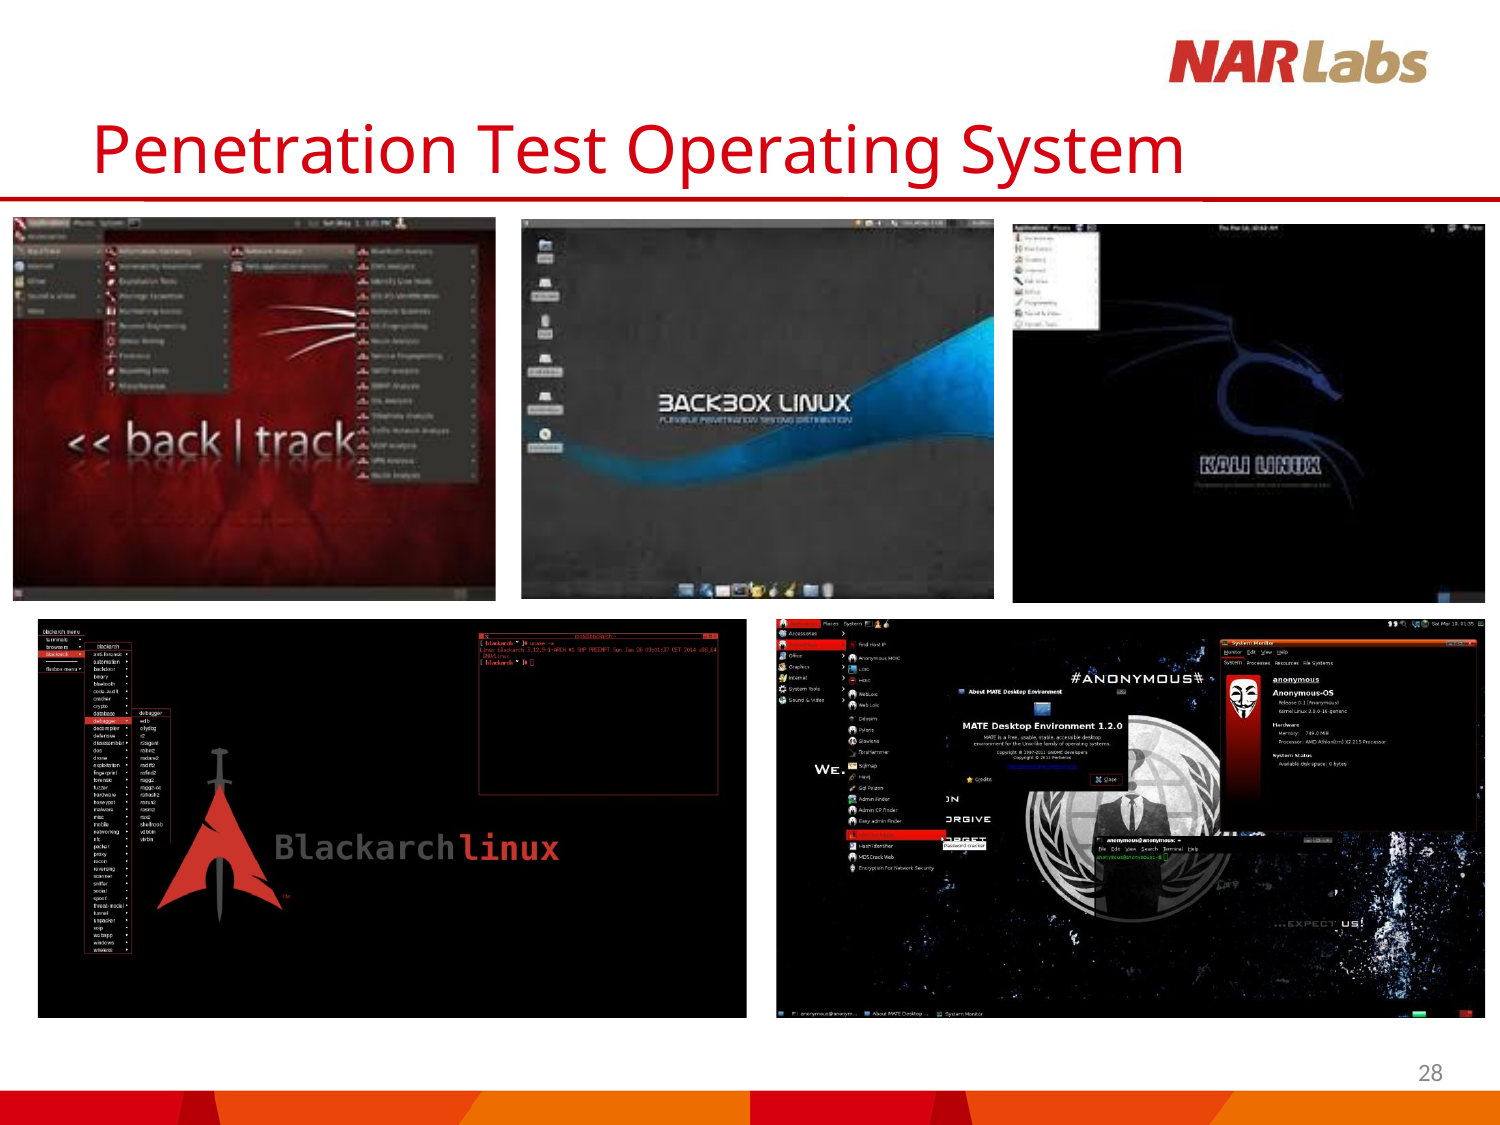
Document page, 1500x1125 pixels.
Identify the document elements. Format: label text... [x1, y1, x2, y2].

text_box [1013, 224, 1485, 602]
text_box [38, 619, 747, 1018]
text_box [13, 218, 496, 600]
title Penetration Test Operating System [89, 107, 1411, 189]
text_box [521, 220, 994, 598]
text_box 21 [1414, 1056, 1448, 1090]
text_box [776, 619, 1485, 1018]
